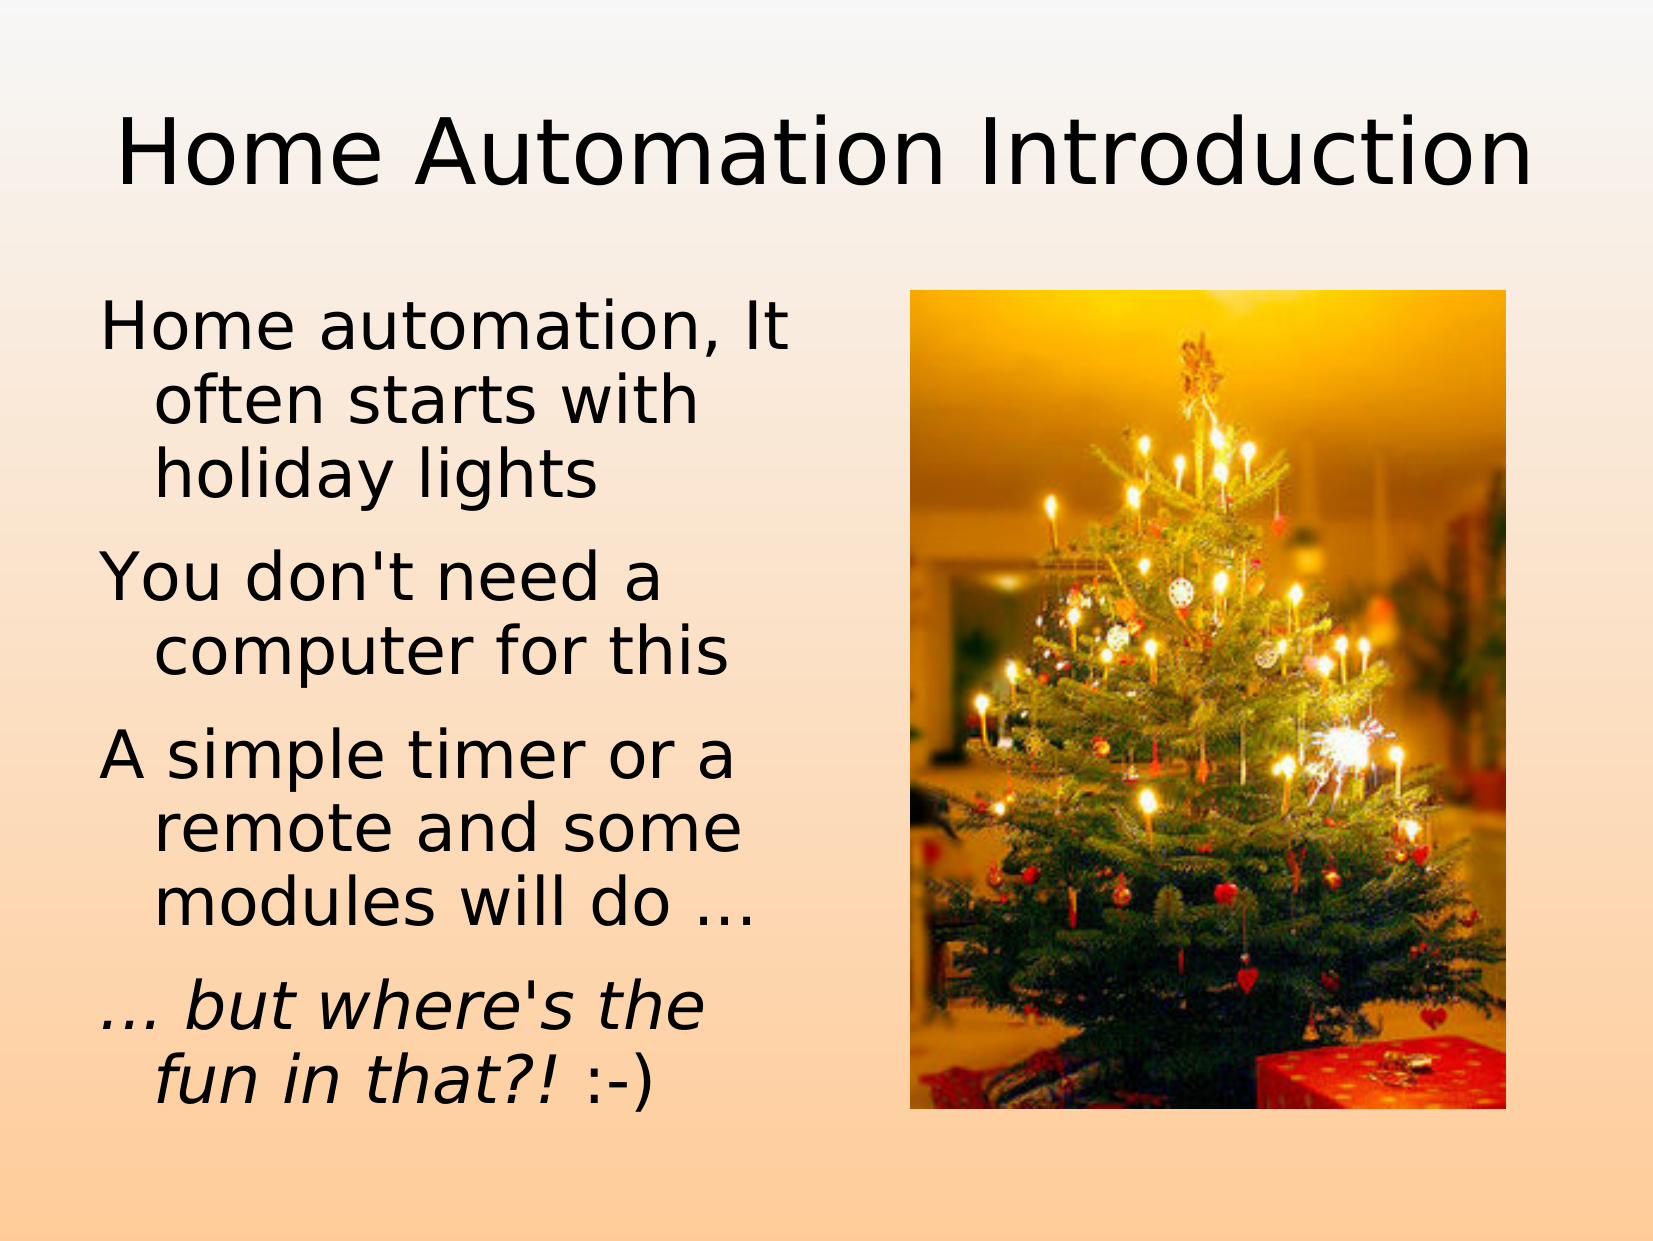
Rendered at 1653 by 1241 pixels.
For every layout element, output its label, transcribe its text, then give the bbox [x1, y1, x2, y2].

picture [844, 290, 1571, 1109]
title Home Automation Introduction [82, 49, 1570, 257]
list Home automation, It often starts with holiday lights You don't need a computer for this A simple timer or a remote and some modules will do ... ... but where's the fun in that?! :-) [82, 290, 809, 1122]
